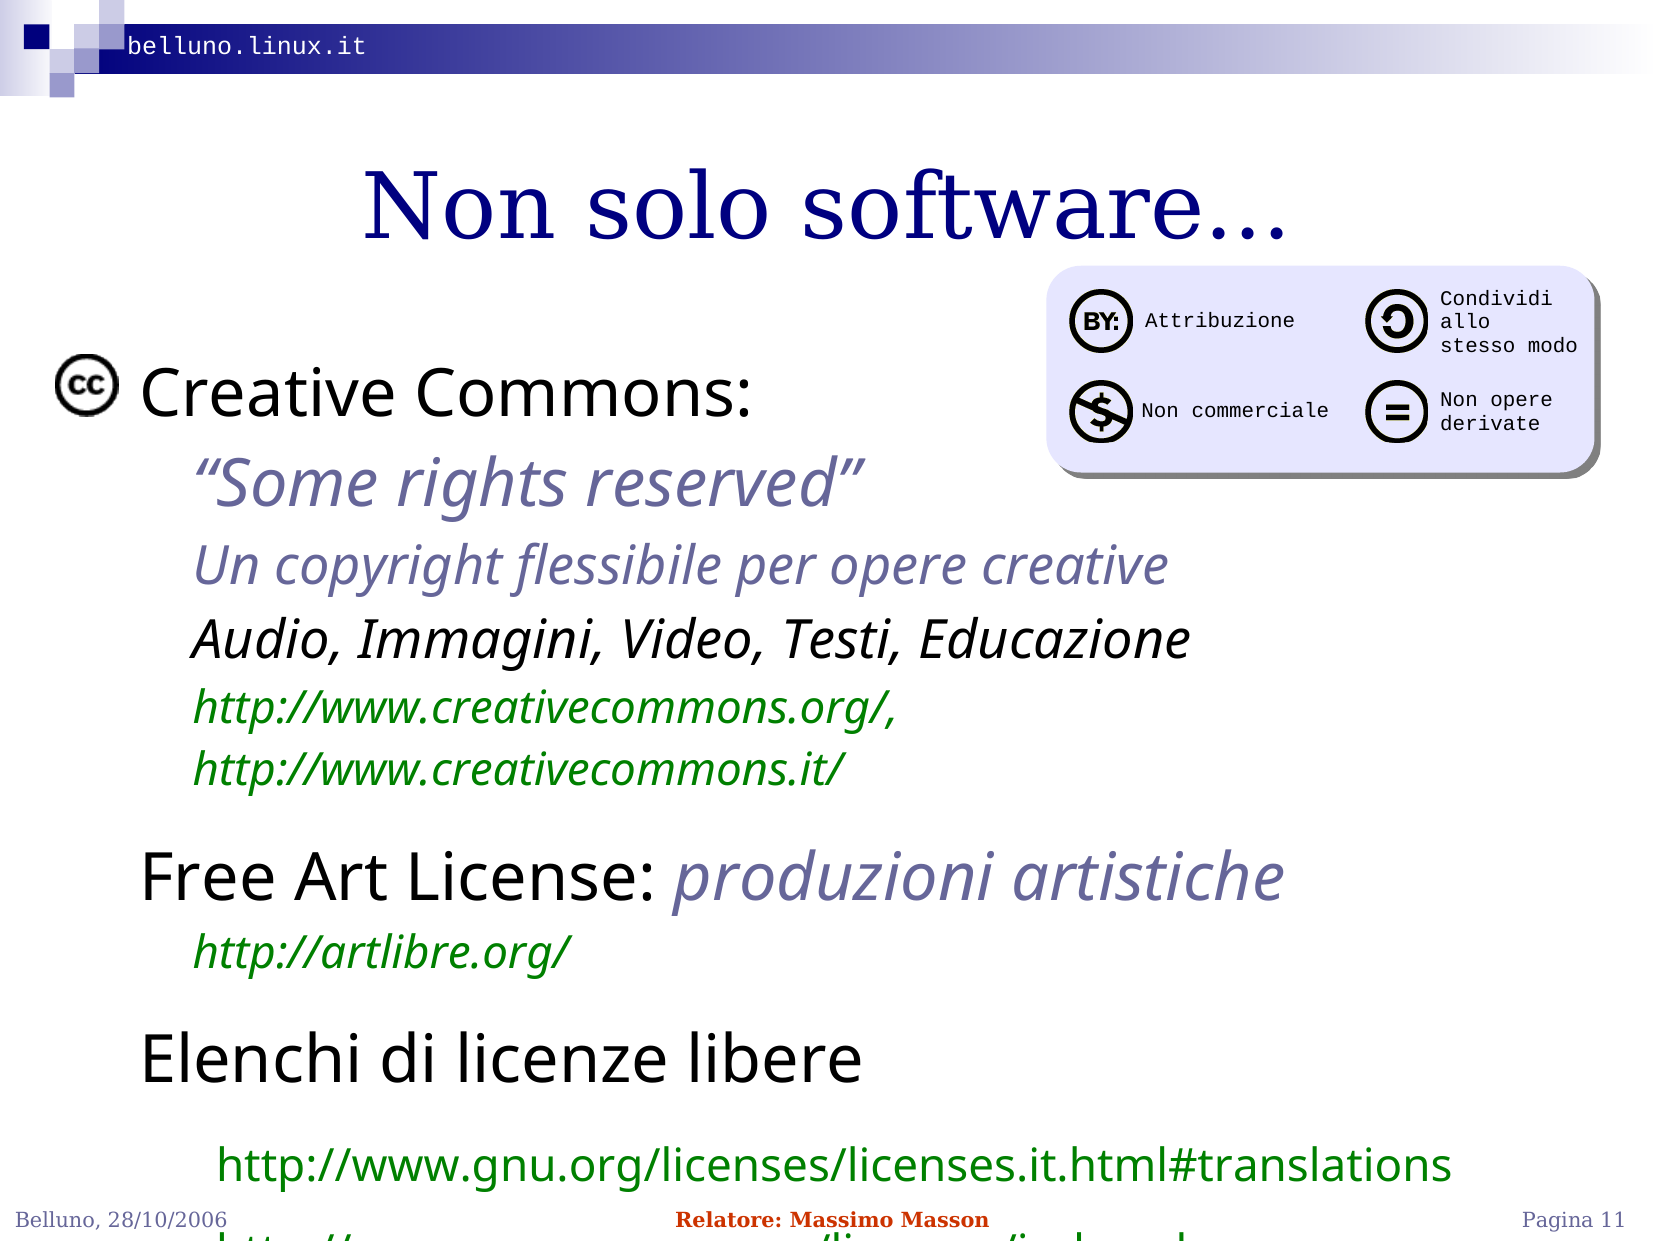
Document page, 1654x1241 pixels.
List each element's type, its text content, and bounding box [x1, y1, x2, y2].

text_box Non commerciale [1128, 400, 1330, 424]
text_box Attribuzione [1132, 310, 1296, 334]
picture [1365, 289, 1427, 353]
picture [1365, 380, 1428, 443]
picture [55, 354, 119, 417]
text_box [1046, 265, 1595, 473]
list Creative Commons: “Some rights reserved” Un copyright flessibile per opere creative Audio, Immagini, Video, Testi, Educazione http://www.creativecommons.org/,http://www.creativecommons.it/ Free Art License: produzioni artistiche http://artlibre.org/ Elenchi di licenze libere http://www.gnu.org/licenses/licenses.it.html#translations http://www.opensource.org/licenses/index.php [121, 344, 1534, 1161]
text_box Non opere derivate [1427, 389, 1553, 436]
title Non solo software... [121, 102, 1534, 311]
text_box Condividi allo stesso modo [1427, 288, 1578, 358]
picture [1069, 380, 1133, 443]
picture [1069, 289, 1133, 353]
